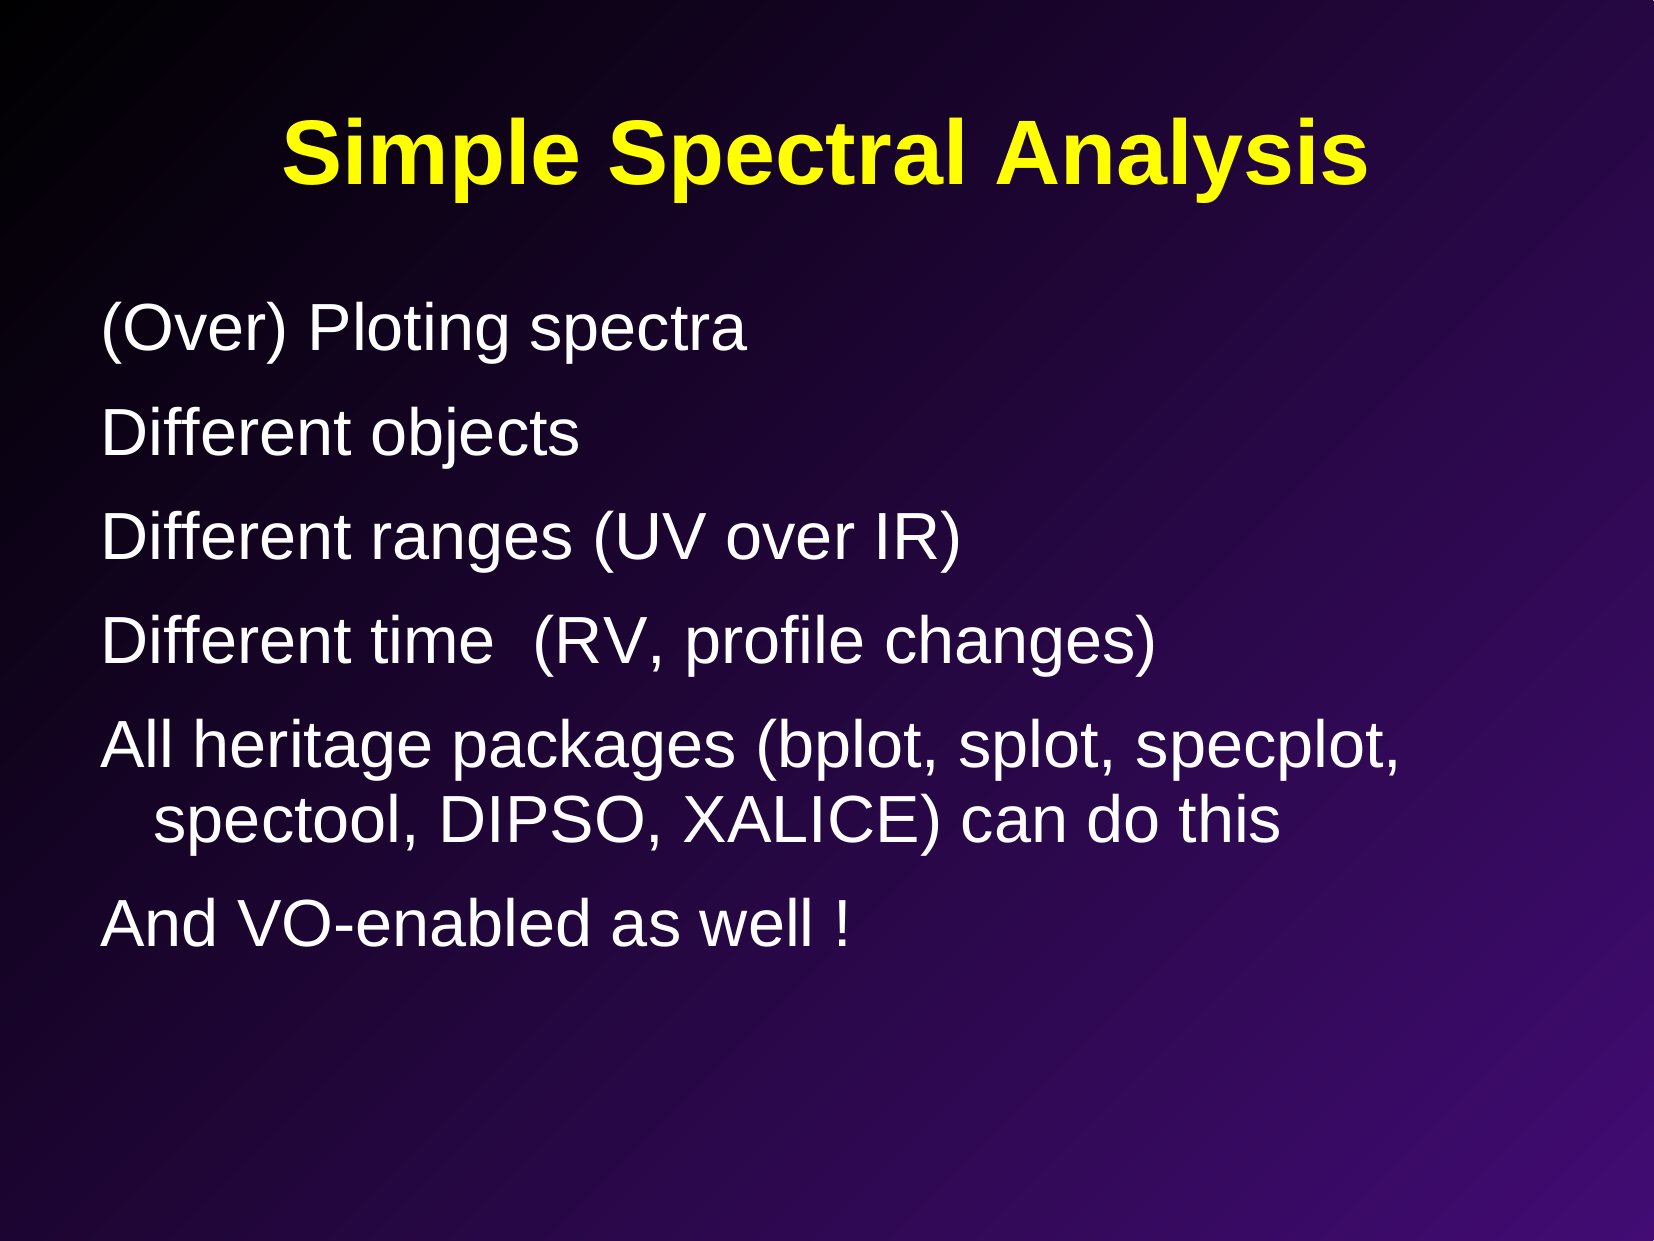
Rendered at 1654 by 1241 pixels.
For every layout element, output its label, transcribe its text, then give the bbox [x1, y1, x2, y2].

list (Over) Ploting spectra Different objects Different ranges (UV over IR) Different time (RV, profile changes) All heritage packages (bplot, splot, specplot, spectool, DIPSO, XALICE) can do this And VO-enabled as well ! [82, 290, 1571, 1109]
title Simple Spectral Analysis [82, 49, 1571, 257]
